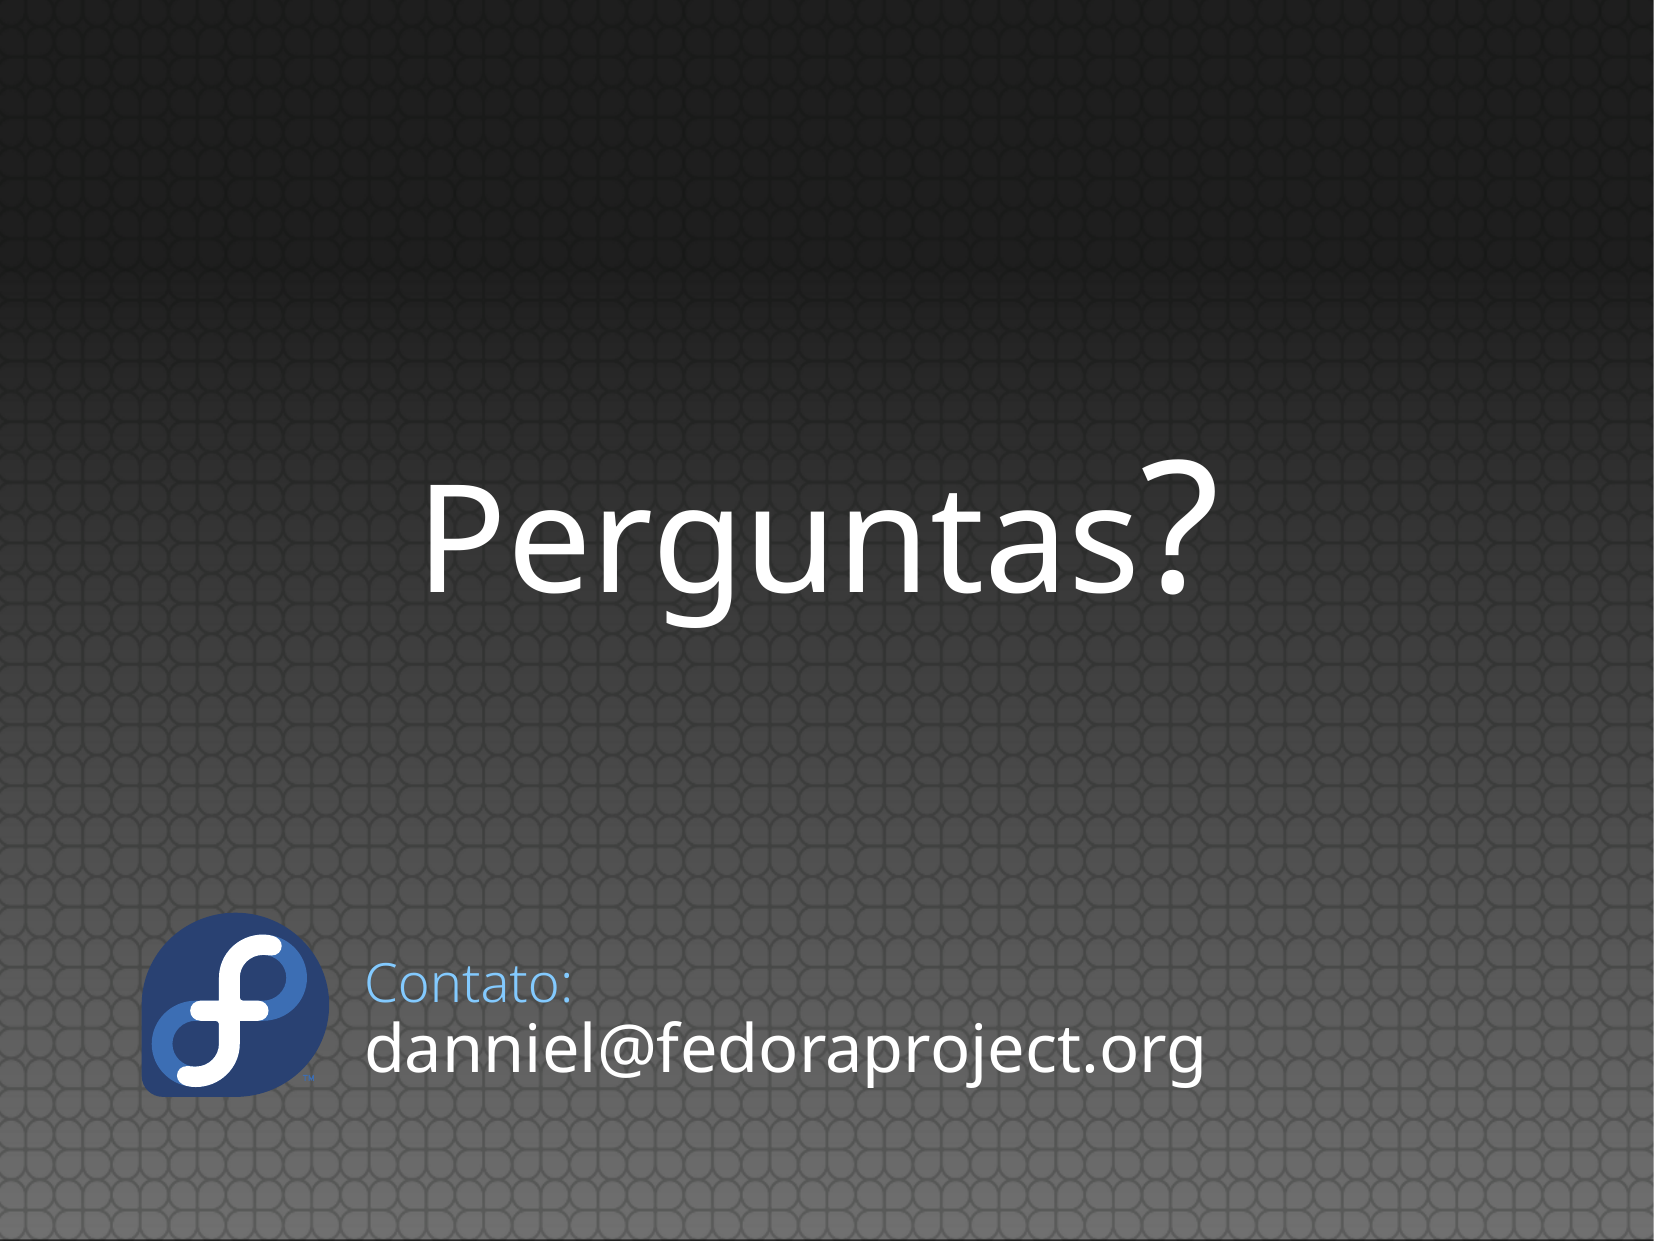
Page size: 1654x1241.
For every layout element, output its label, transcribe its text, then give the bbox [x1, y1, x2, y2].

picture [0, 0, 1654, 1241]
text_box Contato: [349, 937, 703, 1016]
title Perguntas? [30, 414, 1606, 628]
text_box danniel@fedoraproject.org [349, 993, 1455, 1087]
